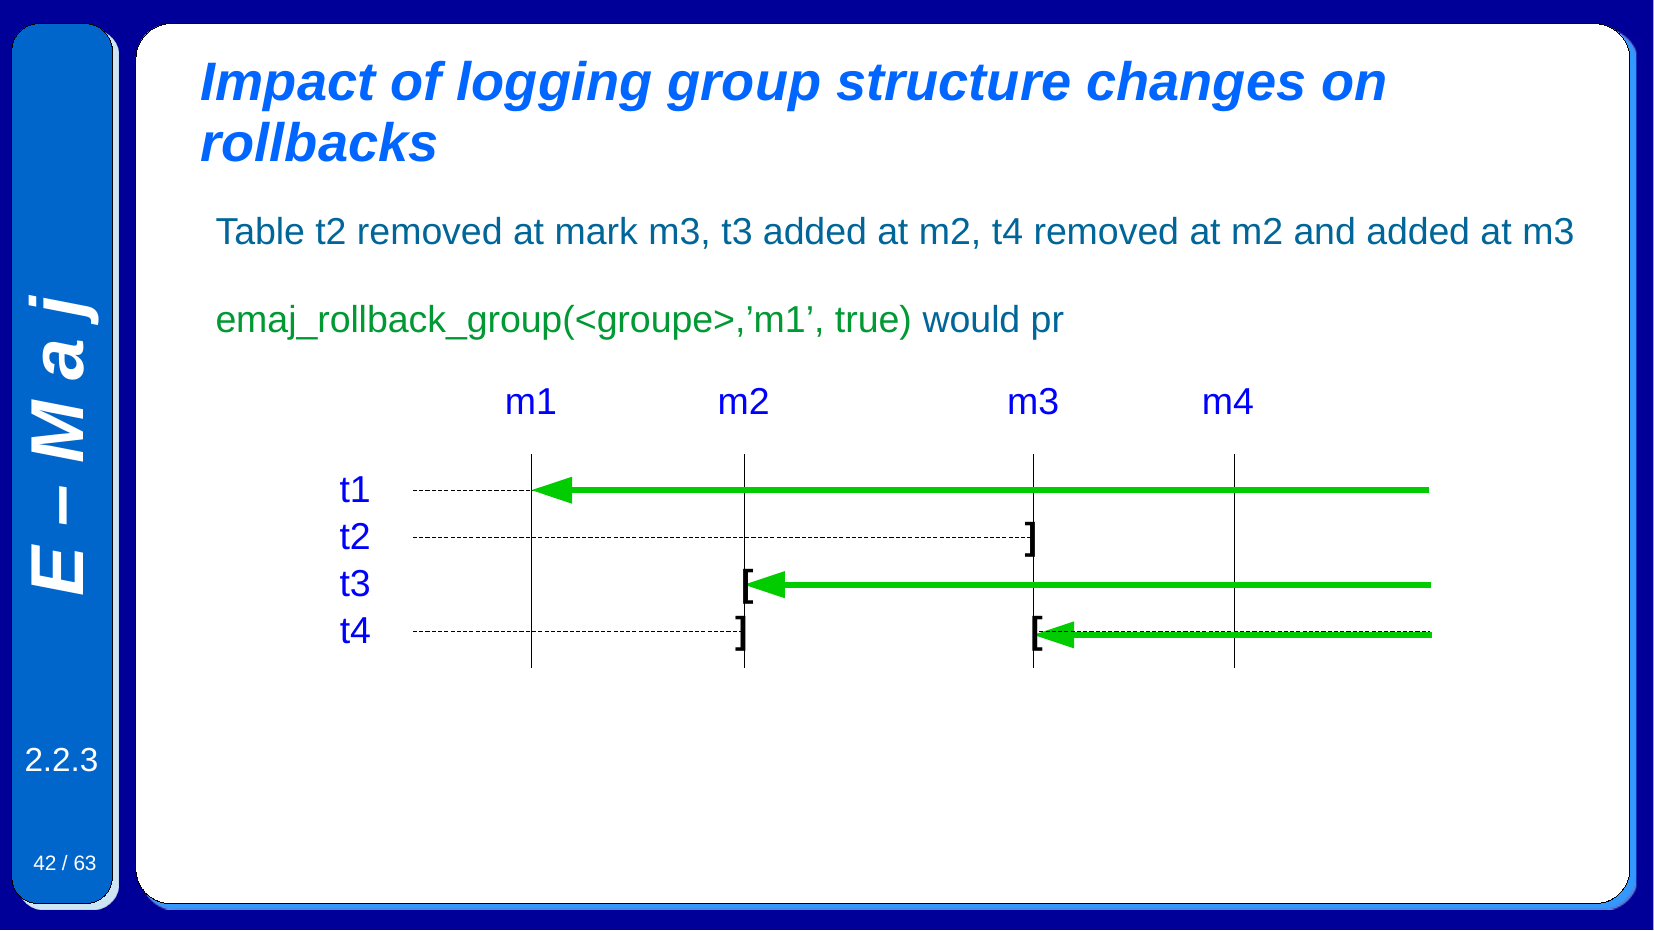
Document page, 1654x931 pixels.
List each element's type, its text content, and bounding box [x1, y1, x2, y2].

text_box ] [720, 602, 763, 660]
text_box ] [1009, 507, 1053, 565]
text_box m3 [992, 373, 1074, 430]
text_box m2 [702, 373, 785, 430]
text_box Table t2 removed at mark m3, t3 added at m2, t4 removed at m2 and added at m3 [200, 203, 1602, 260]
text_box m1 [490, 373, 572, 430]
text_box [ [726, 555, 769, 612]
text_box m4 [1187, 373, 1269, 430]
text_box t4 [324, 602, 386, 660]
text_box [ [1015, 602, 1058, 660]
text_box t3 [324, 555, 386, 602]
title Impact of logging group structure changes on rollbacks [200, 34, 1575, 191]
text_box t1 [324, 460, 386, 507]
text_box t2 [324, 507, 386, 555]
text_box emaj_rollback_group(<groupe>,’m1’, true) would pr [200, 291, 1188, 349]
